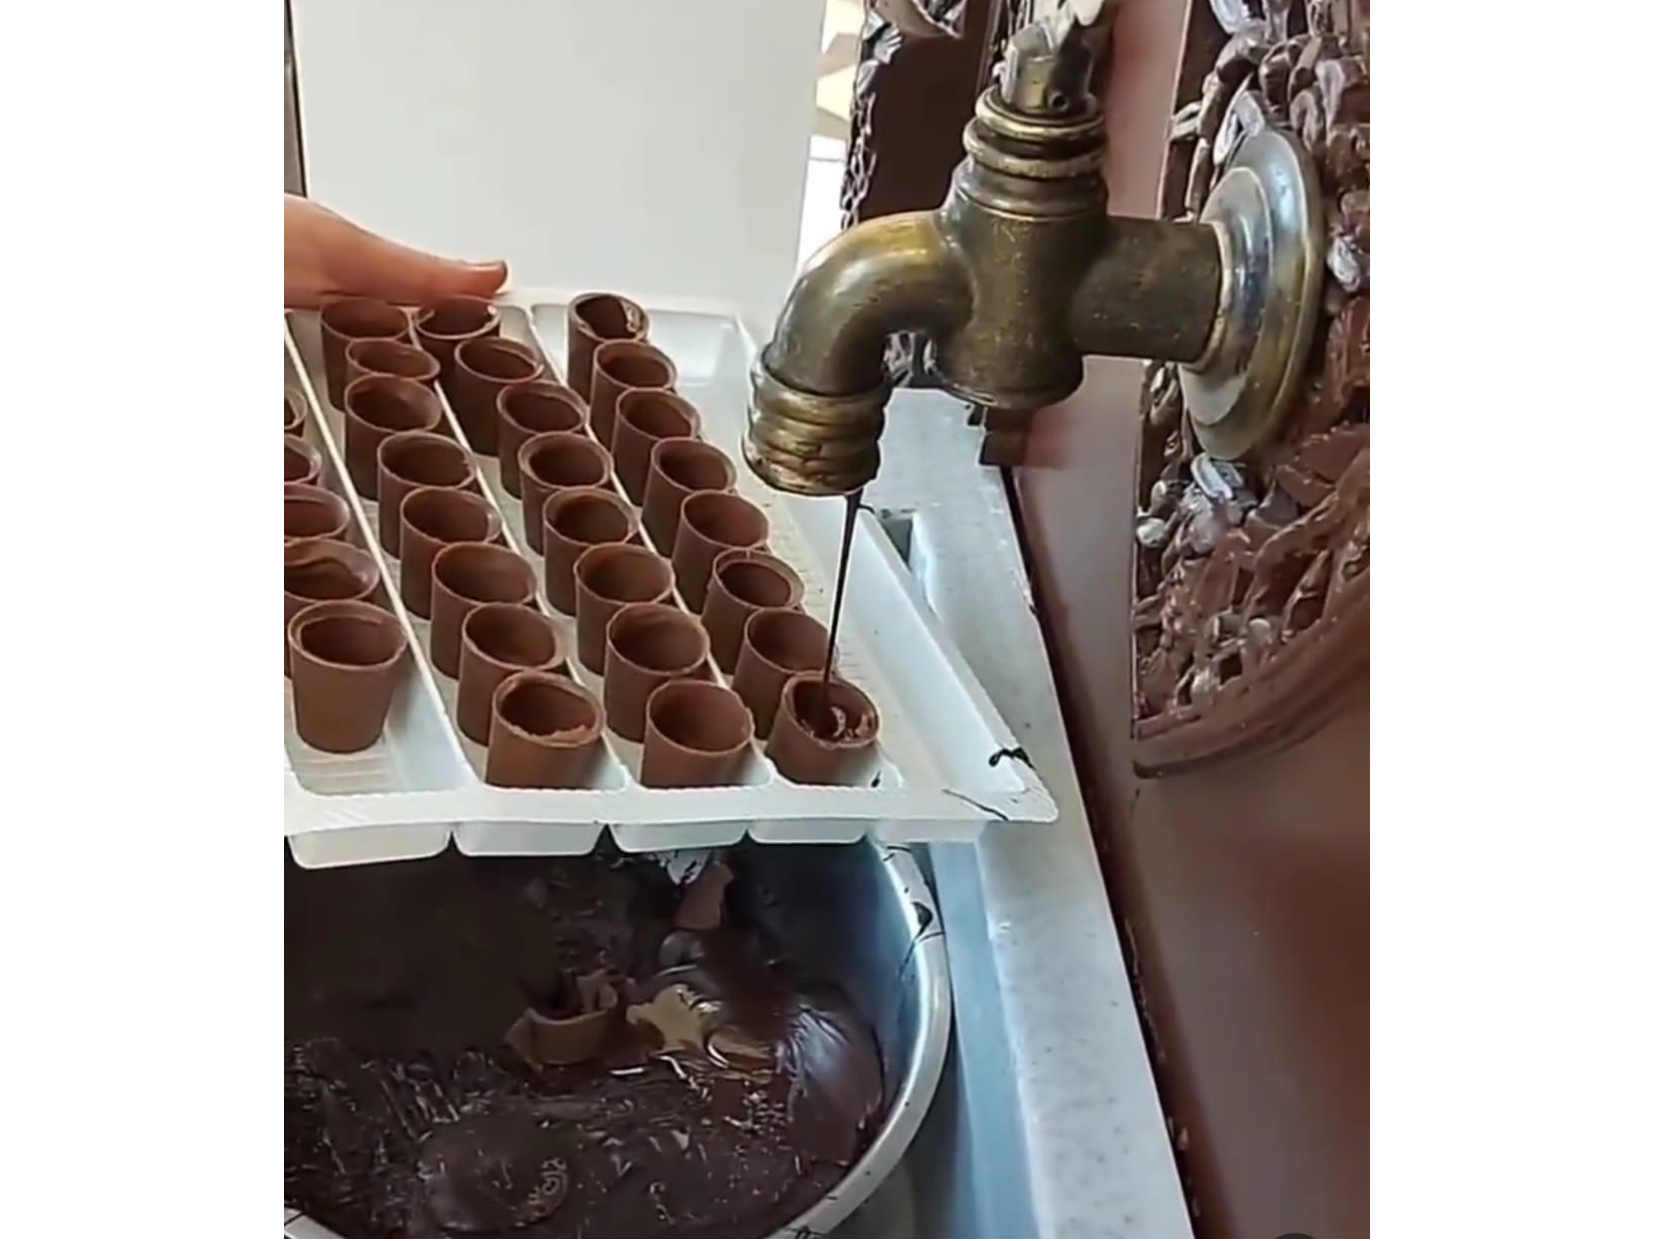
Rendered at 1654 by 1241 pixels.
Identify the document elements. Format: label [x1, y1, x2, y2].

picture [284, 0, 1370, 1239]
